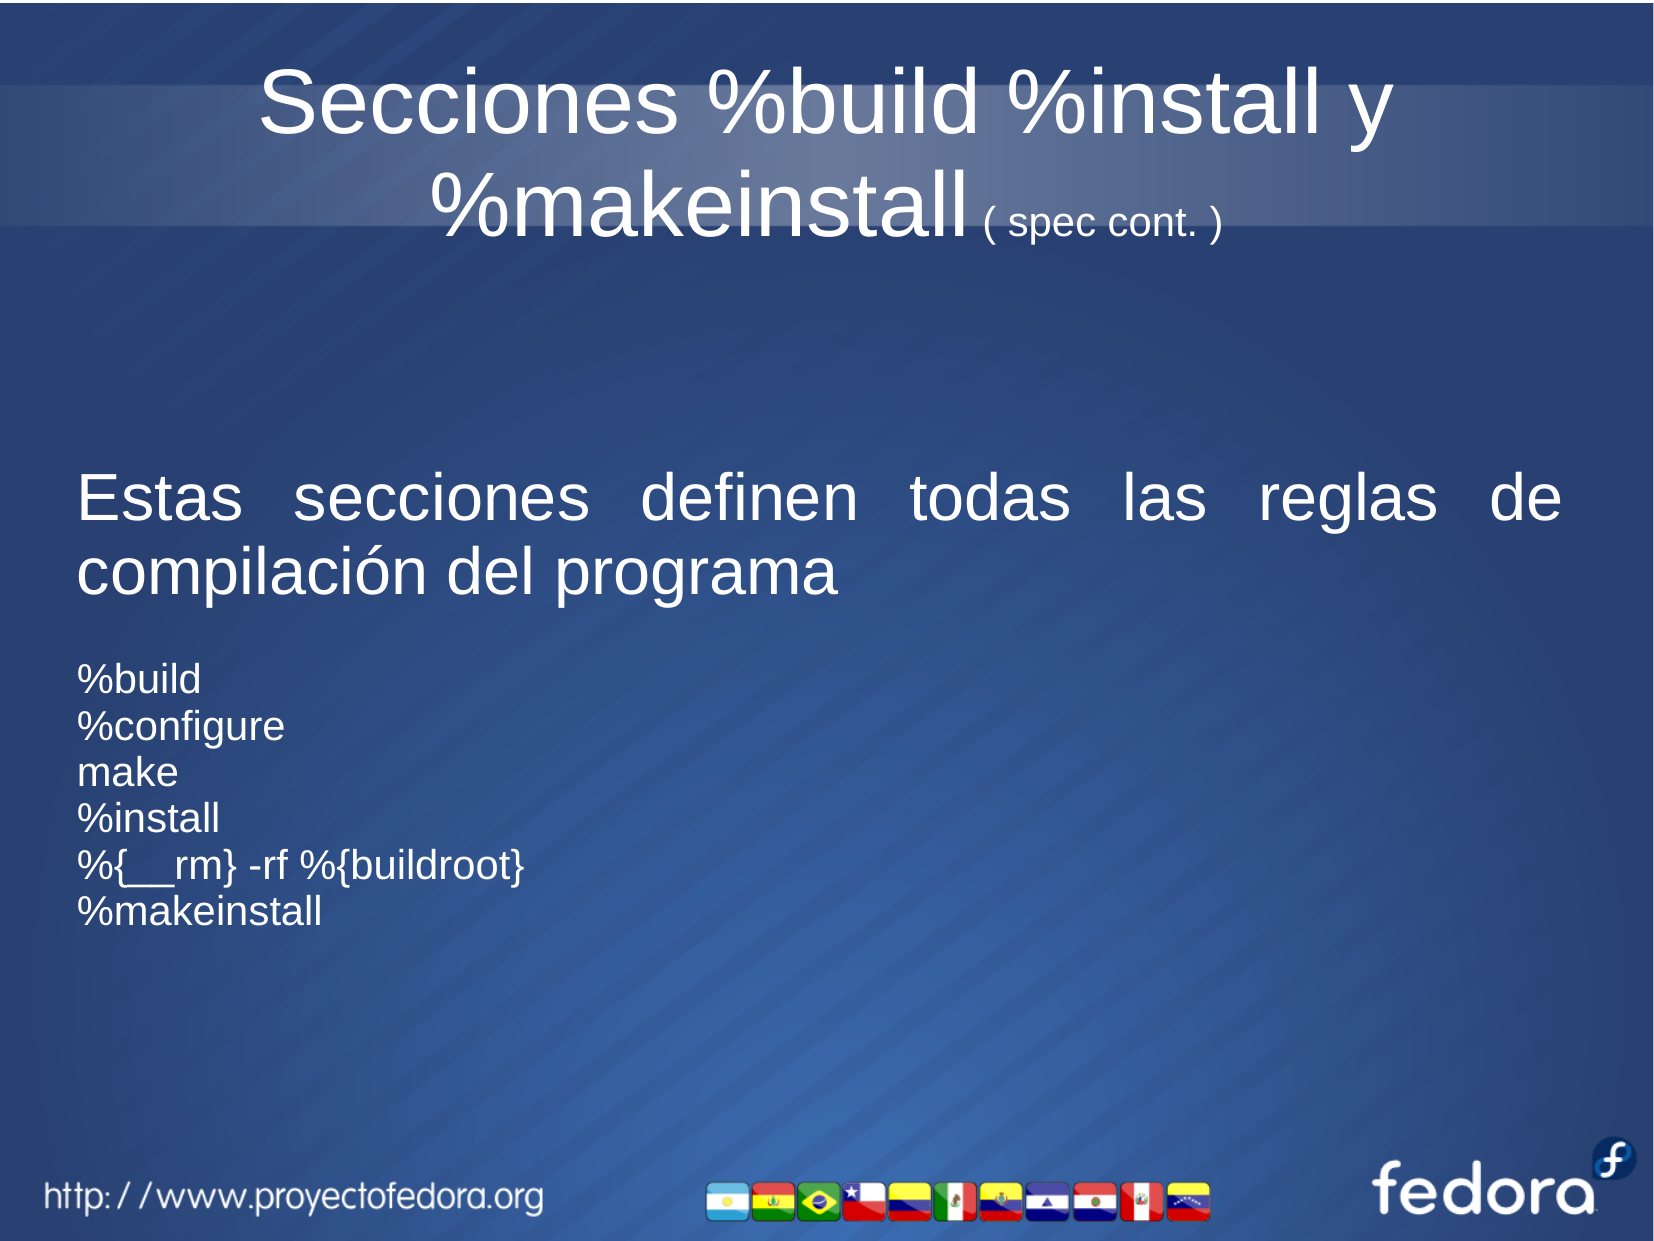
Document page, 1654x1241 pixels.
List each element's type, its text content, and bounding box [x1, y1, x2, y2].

title Secciones %build %install y %makeinstall ( spec cont. ) [82, 50, 1571, 256]
subtitle Estas secciones definen todas las reglas de compilación del programa %build %configure make %install %{__rm} -rf %{buildroot} %makeinstall [76, 295, 1565, 1099]
picture [0, 3, 1654, 1241]
